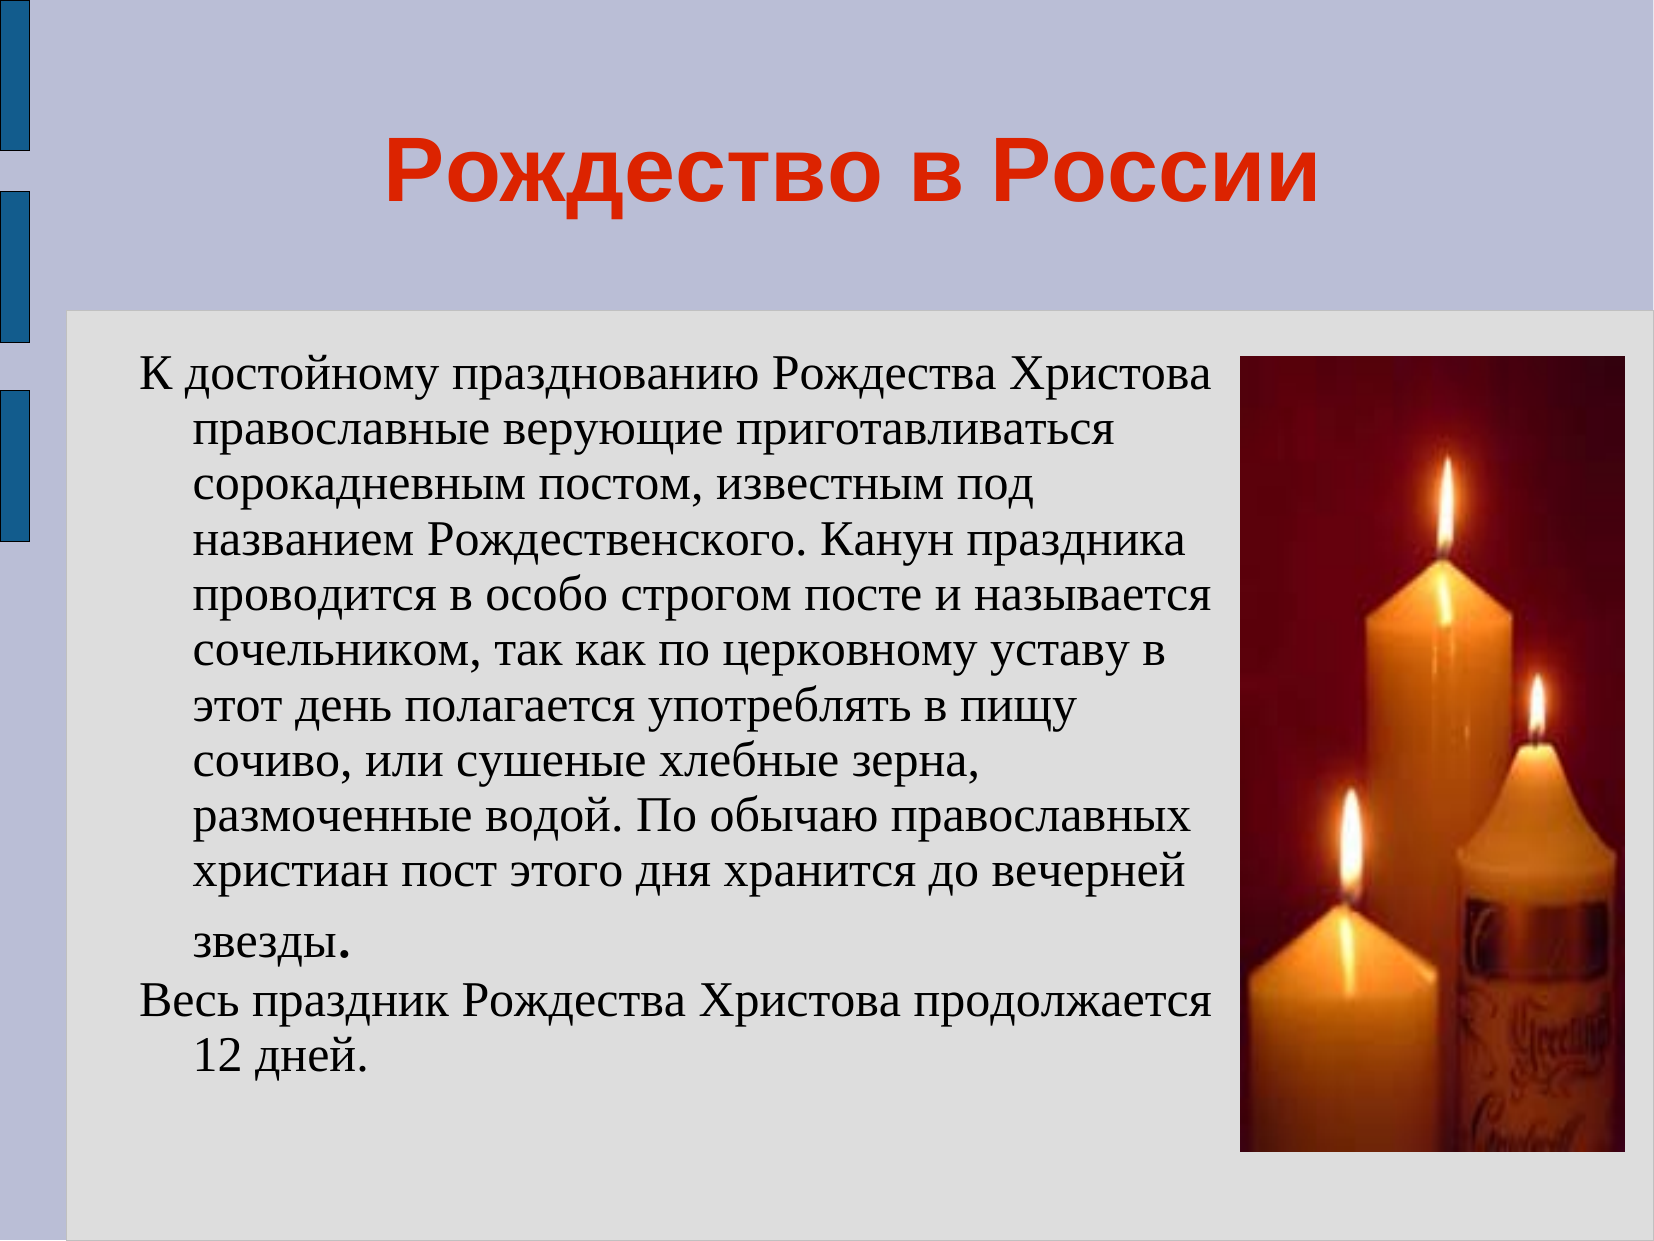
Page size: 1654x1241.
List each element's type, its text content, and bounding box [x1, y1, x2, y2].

list К достойному празднованию Рождества Христова православные верующие приготавливаться сорокадневным постом, известным под названием Рождественского. Канун праздника проводится в особо строгом посте и называется сочельником, так как по церковному уставу в этот день полагается употреблять в пищу сочиво, или сушеные хлебные зерна, размоченные водой. По обычаю православных христиан пост этого дня хранится до вечерней звезды. Весь праздник Рождества Христова продолжается 12 дней. [121, 344, 1241, 1112]
picture [1240, 356, 1625, 1152]
title Рождество в России [147, 73, 1560, 266]
